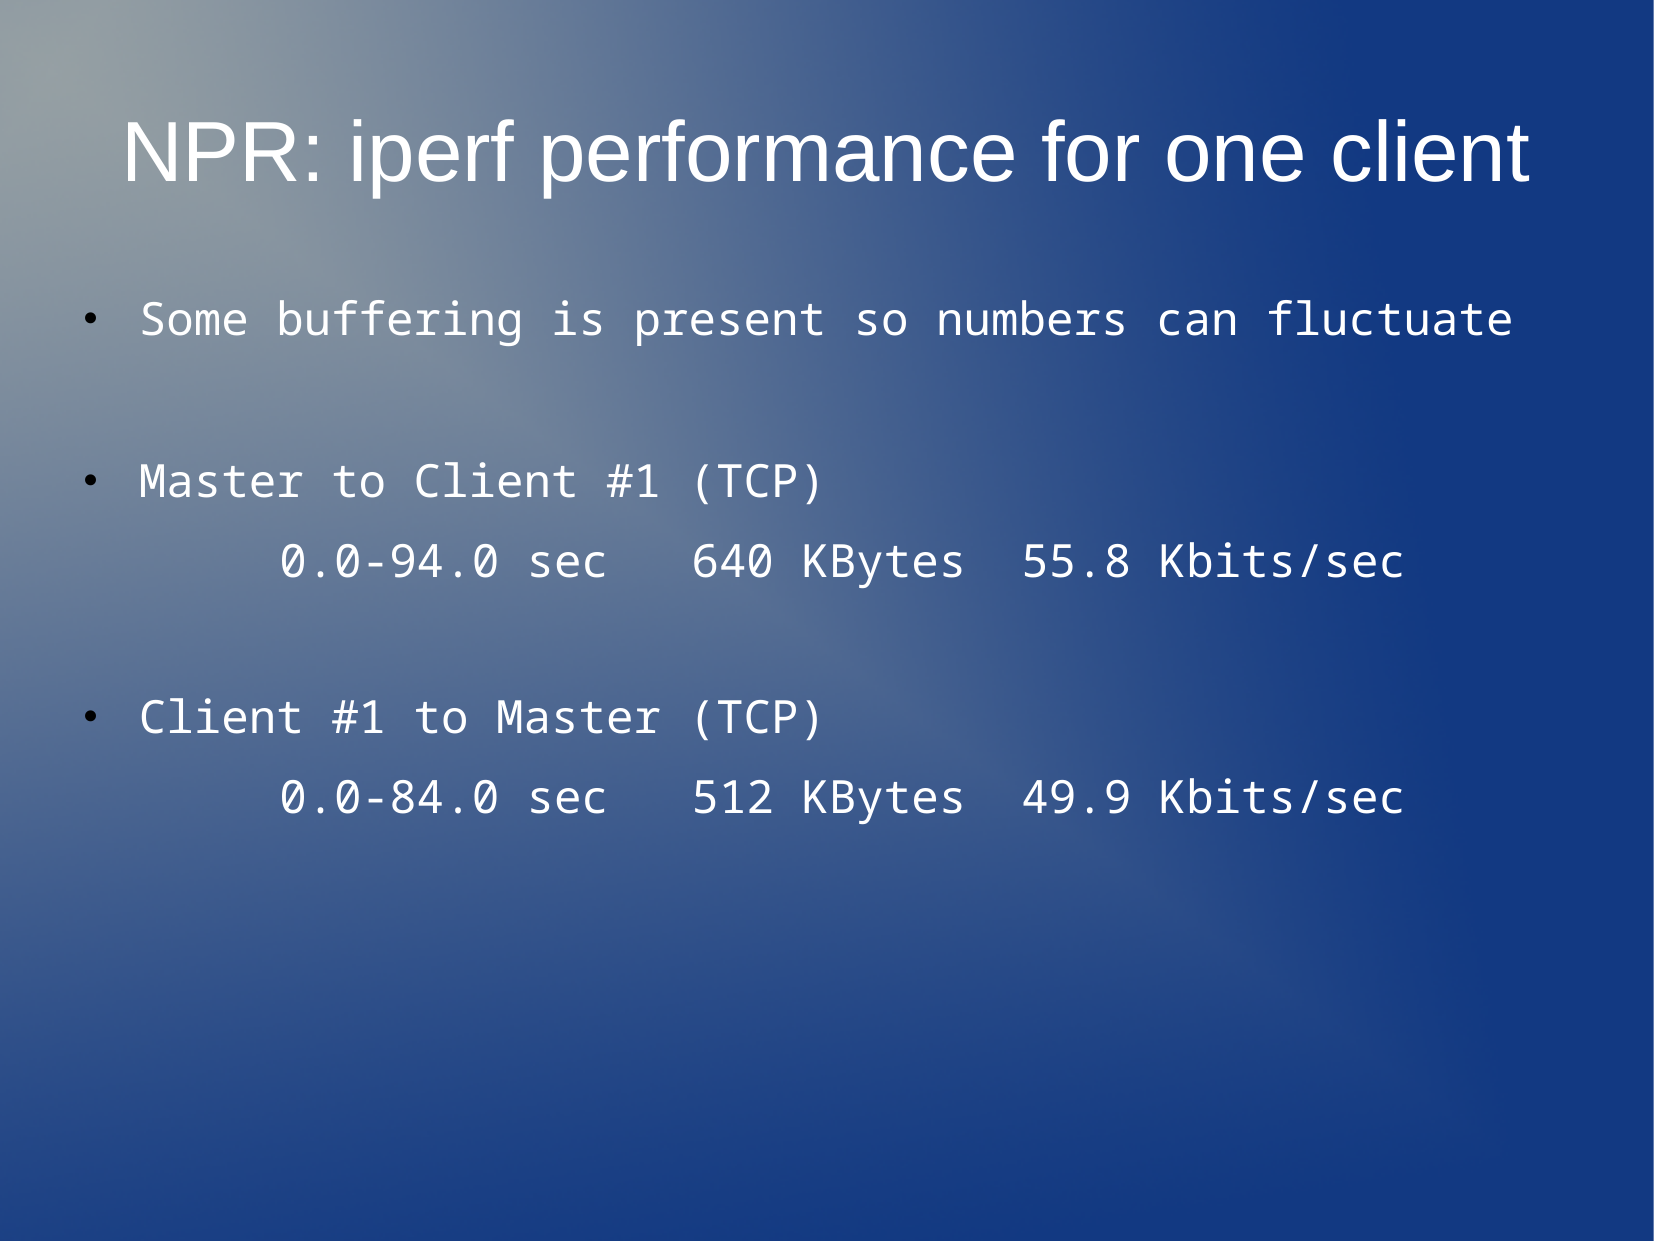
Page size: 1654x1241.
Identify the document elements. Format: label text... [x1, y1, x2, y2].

title NPR: iperf performance for one client [82, 49, 1571, 257]
list Some buffering is present so numbers can fluctuate Master to Client #1 (TCP) 0.0-94.0 sec 640 KBytes 55.8 Kbits/sec Client #1 to Master (TCP) 0.0-84.0 sec 512 KBytes 49.9 Kbits/sec [82, 290, 1571, 1014]
picture [0, 0, 1654, 1241]
